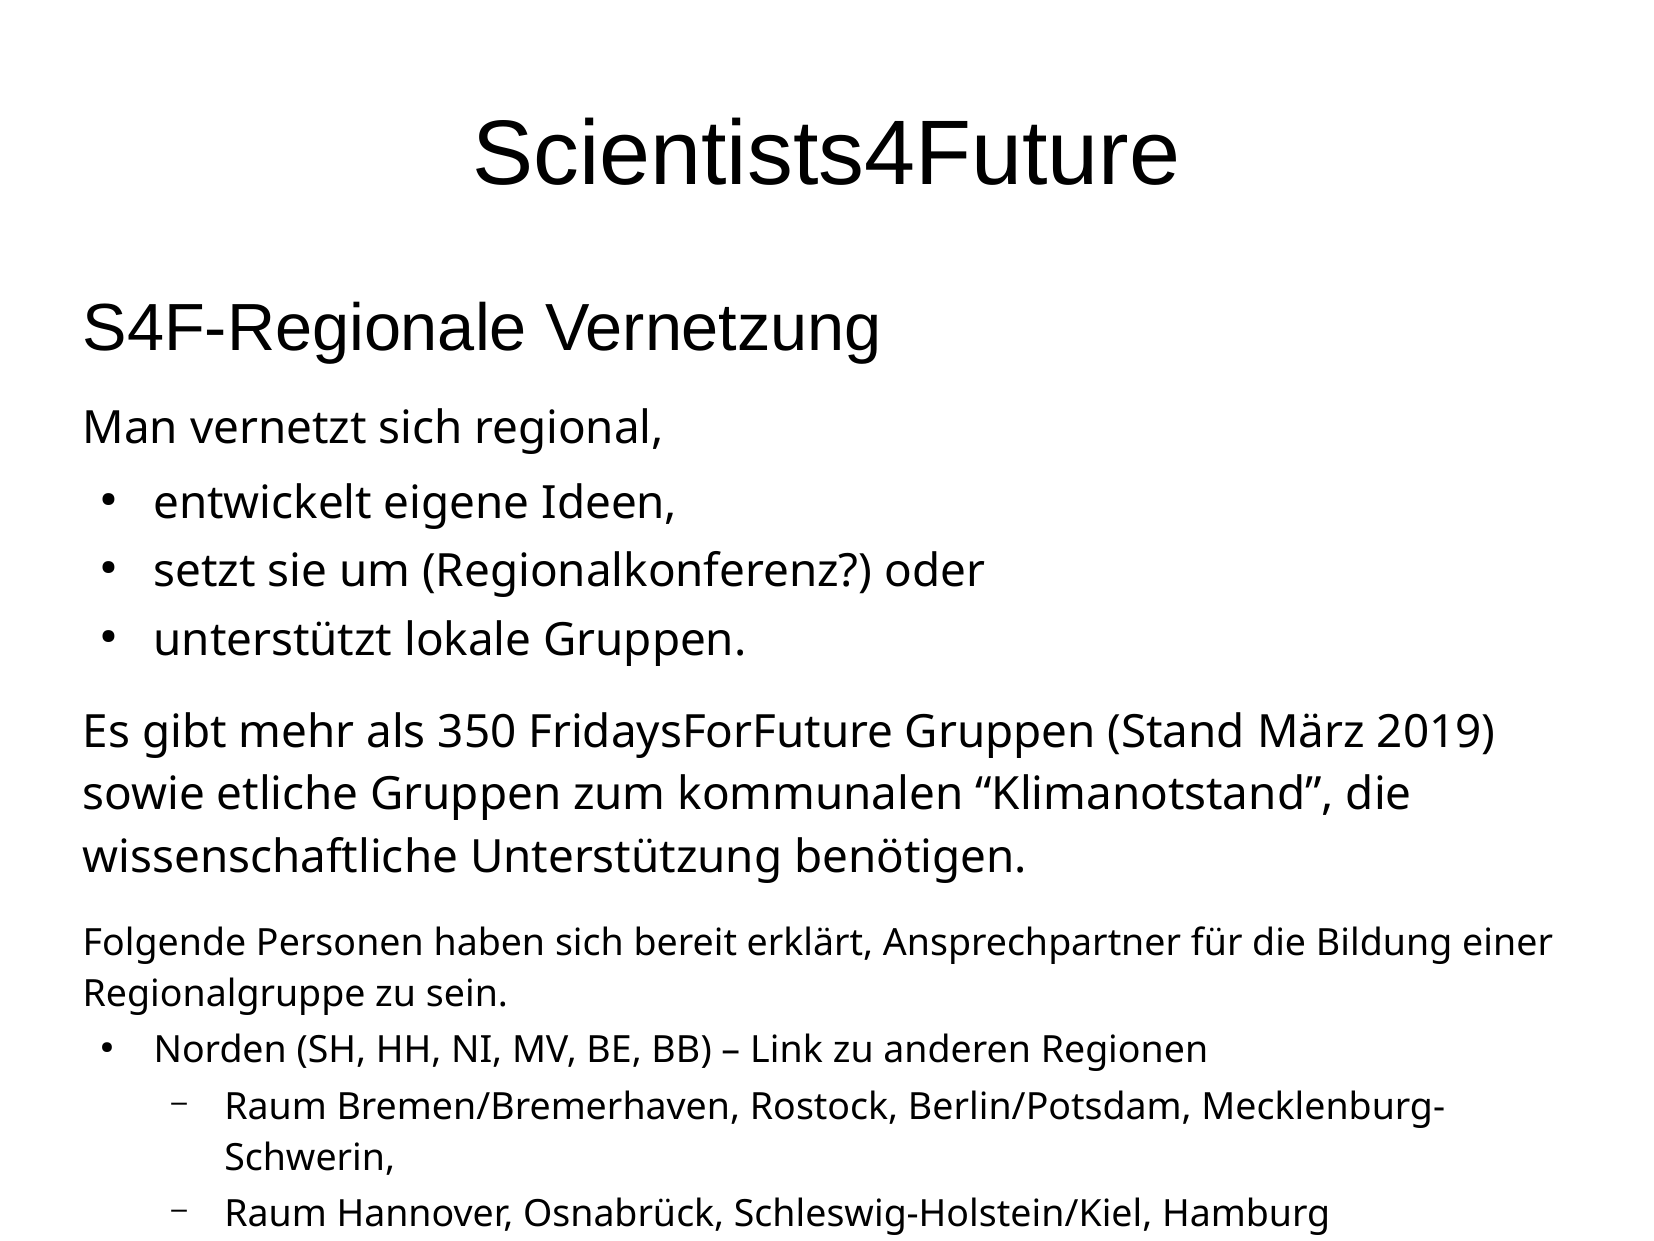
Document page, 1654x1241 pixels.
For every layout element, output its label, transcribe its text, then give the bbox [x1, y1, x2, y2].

list S4F-Regionale Vernetzung Man vernetzt sich regional, entwickelt eigene Ideen, setzt sie um (Regionalkonferenz?) oder unterstützt lokale Gruppen. Es gibt mehr als 350 FridaysForFuture Gruppen (Stand März 2019) sowie etliche Gruppen zum kommunalen “Klimanotstand”, die wissenschaftliche Unterstützung benötigen. Folgende Personen haben sich bereit erklärt, Ansprechpartner für die Bildung einer Regionalgruppe zu sein. Norden (SH, HH, NI, MV, BE, BB) – Link zu anderen Regionen Raum Bremen/Bremerhaven, Rostock, Berlin/Potsdam, Mecklenburg-Schwerin, Raum Hannover, Osnabrück, Schleswig-Holstein/Kiel, Hamburg Raum Nb: mein Blog - https://wordpress.com/view/s4fnb.home.blog [82, 290, 1571, 1110]
title Scientists4Future [82, 49, 1571, 257]
